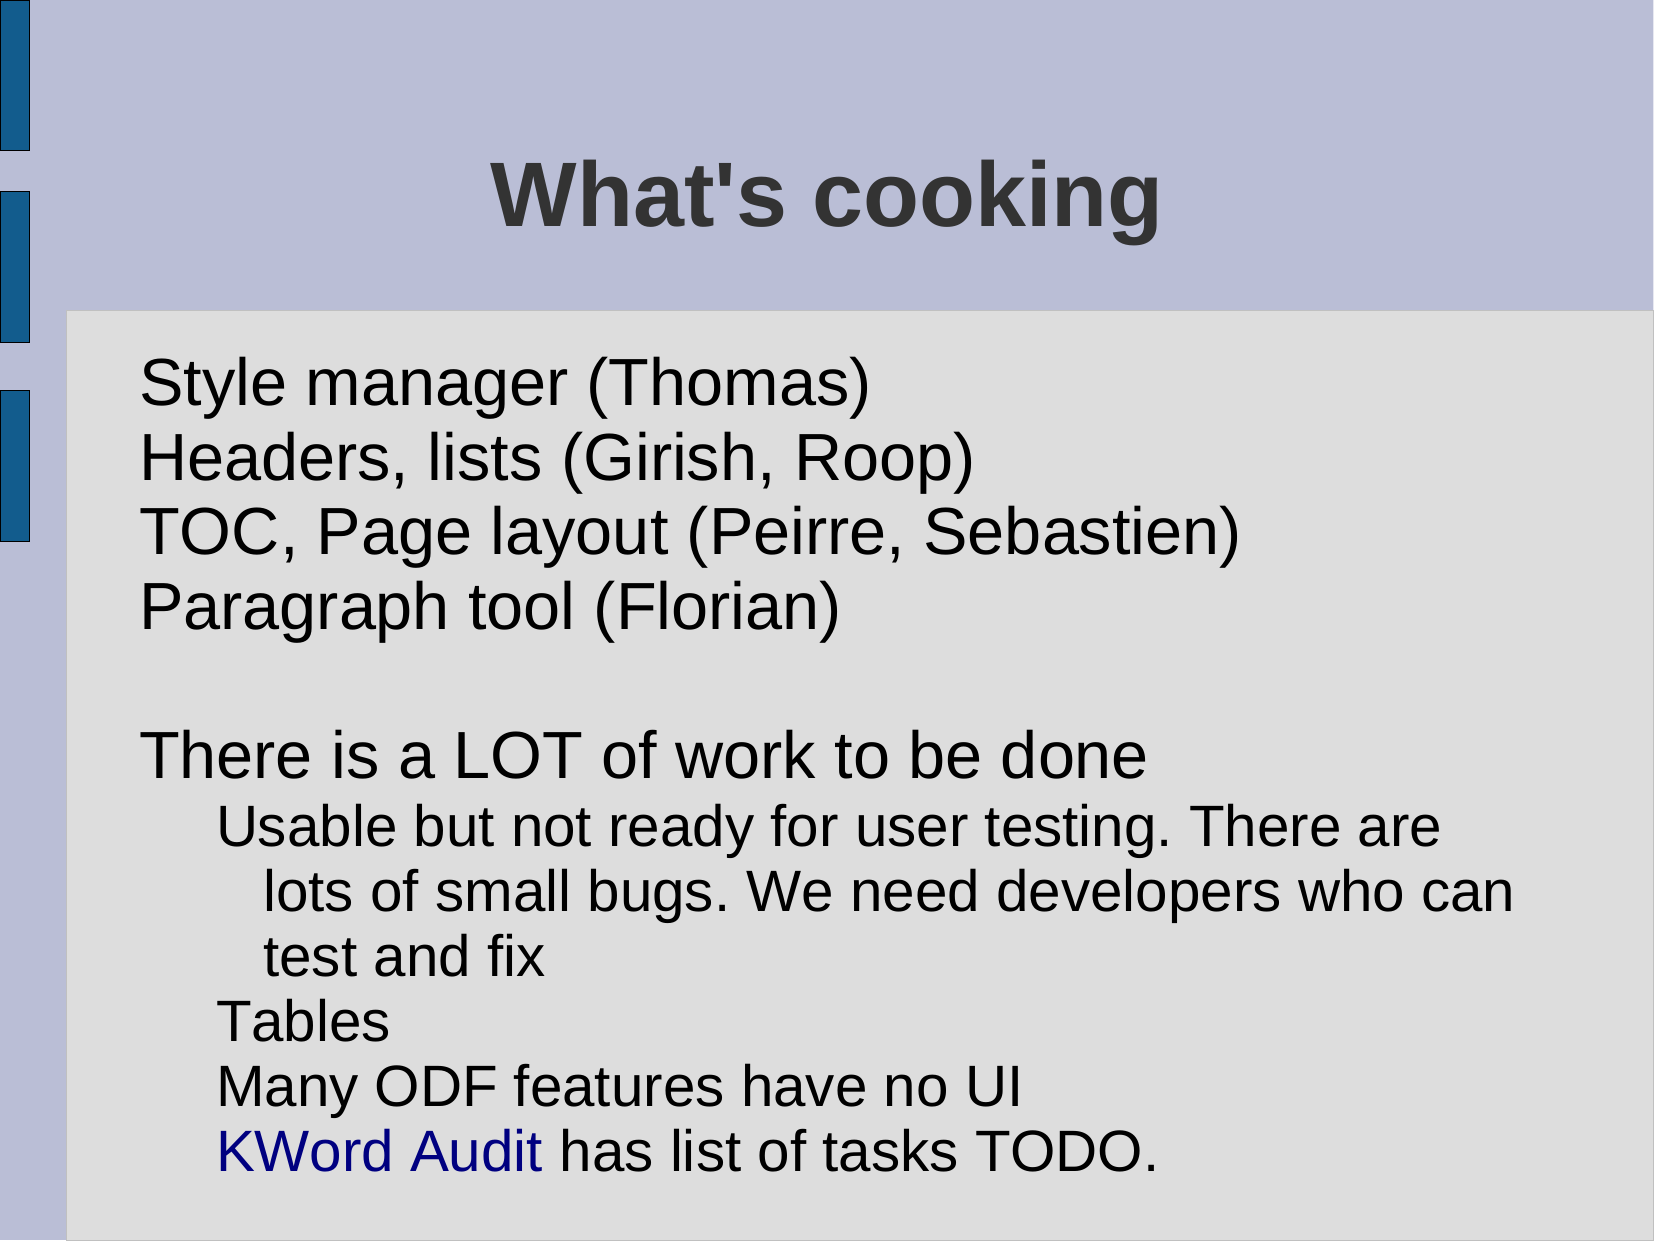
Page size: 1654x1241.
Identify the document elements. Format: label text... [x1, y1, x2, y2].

title What's cooking [121, 98, 1534, 291]
list Style manager (Thomas) Headers, lists (Girish, Roop) TOC, Page layout (Peirre, Sebastien) Paragraph tool (Florian) There is a LOT of work to be done Usable but not ready for user testing. There are lots of small bugs. We need developers who can test and fix Tables Many ODF features have no UI KWord Audit has list of tasks TODO. [121, 344, 1534, 1184]
